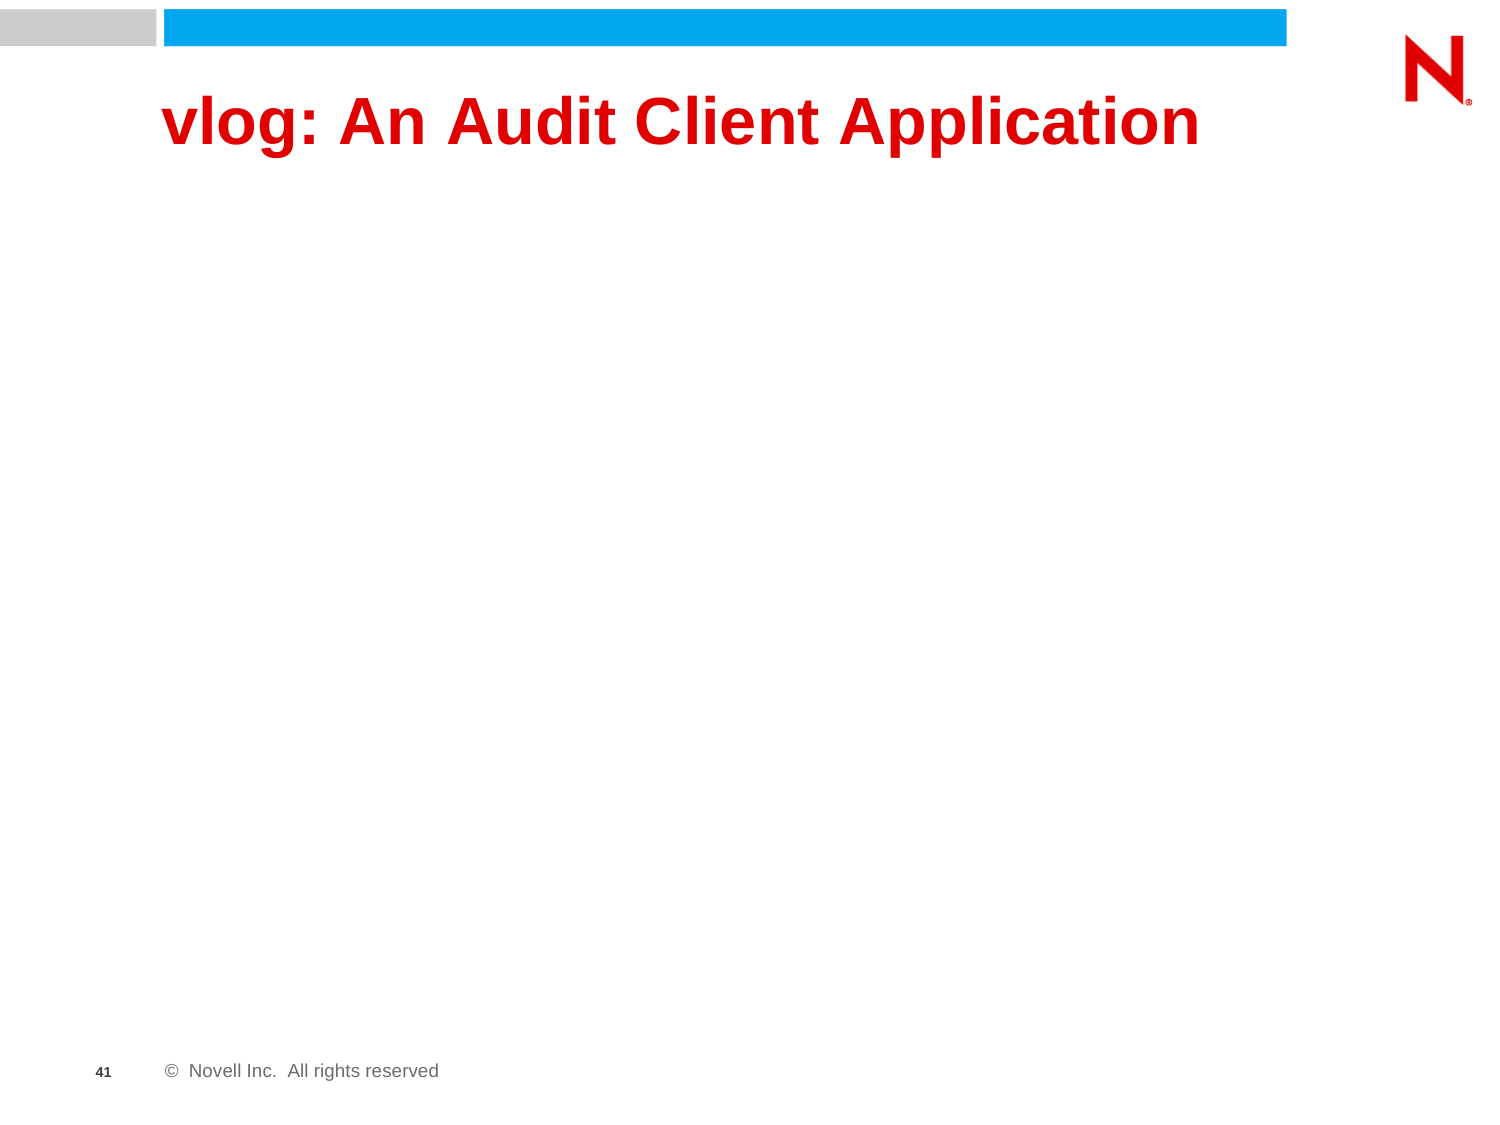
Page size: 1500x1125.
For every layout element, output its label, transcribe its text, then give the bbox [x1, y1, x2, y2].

picture [1403, 32, 1473, 107]
title vlog: An Audit Client Application [161, 41, 1383, 205]
